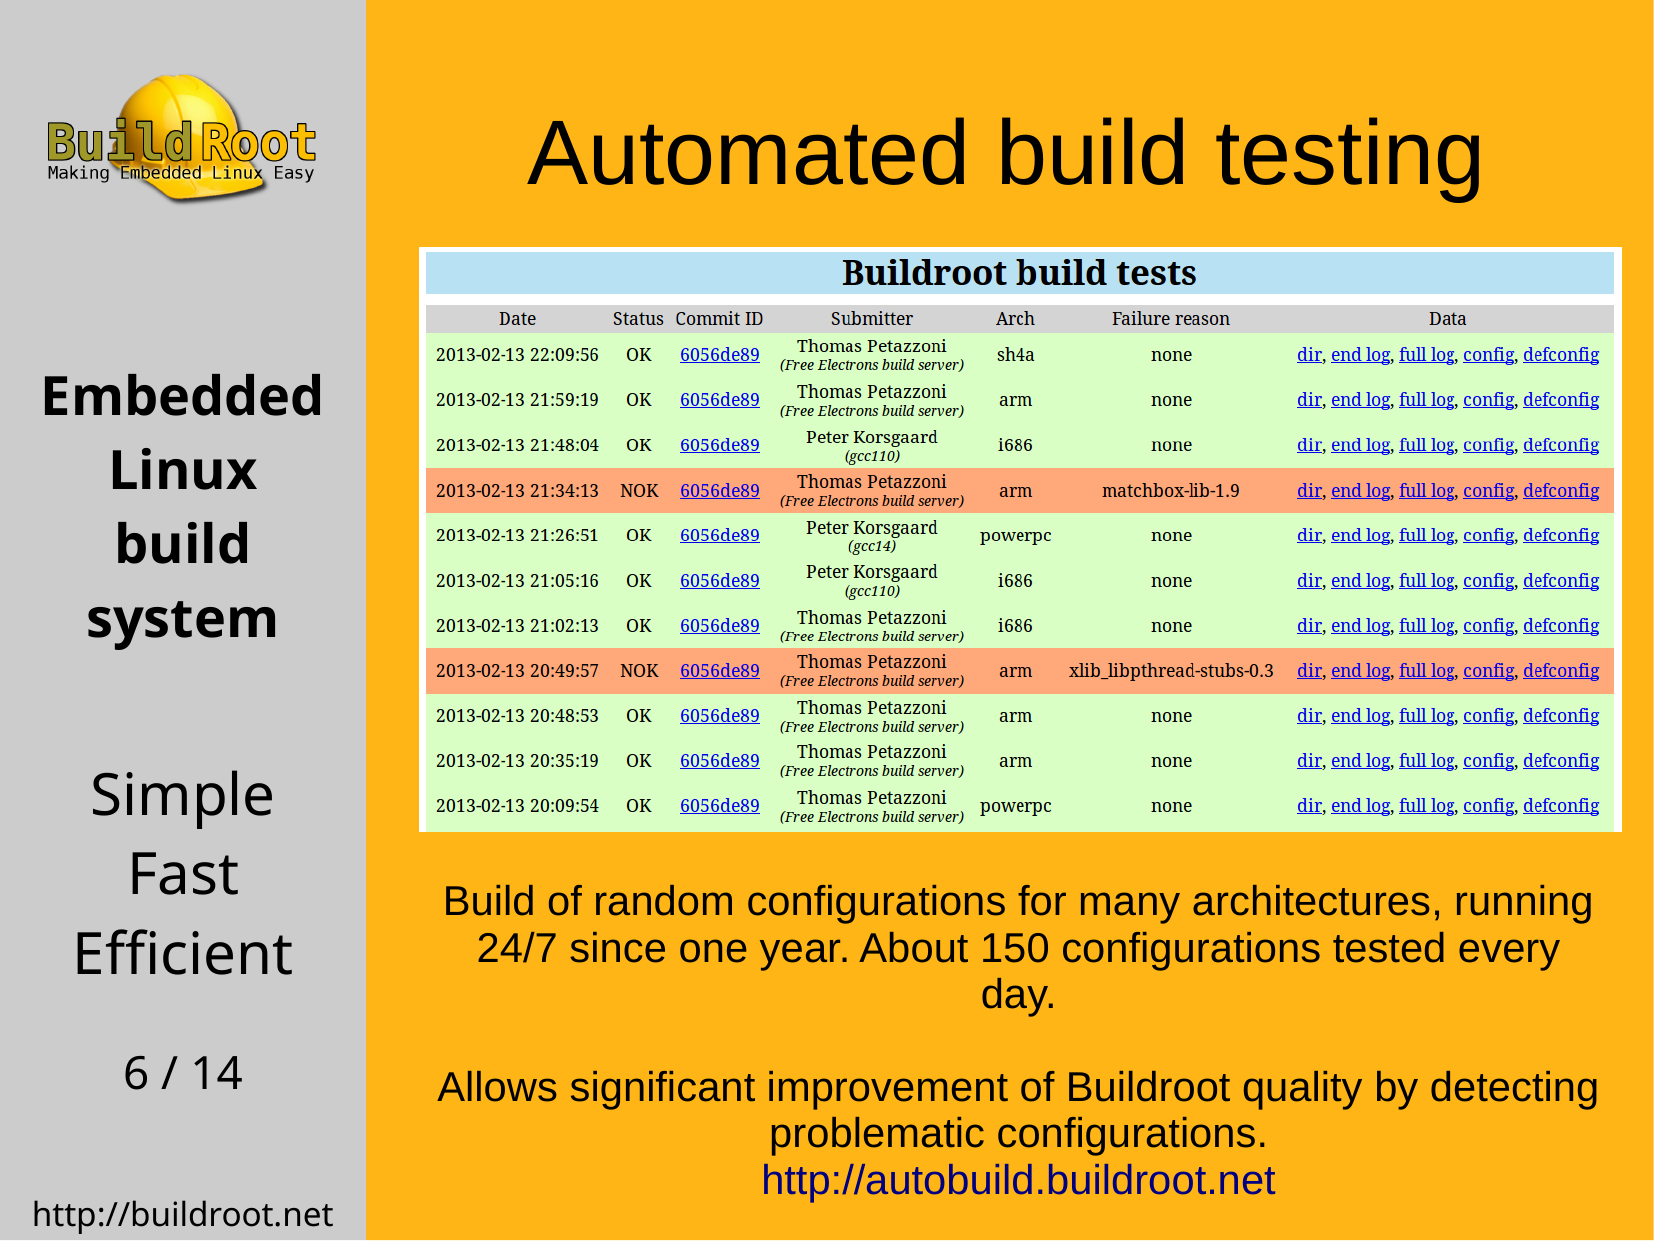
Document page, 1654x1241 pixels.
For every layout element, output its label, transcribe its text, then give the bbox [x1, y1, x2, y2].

picture [21, 54, 349, 219]
text_box Build of random configurations for many architectures, running 24/7 since one year. About 150 configurations tested every day. Allows significant improvement of Buildroot quality by detecting problematic configurations. http://autobuild.buildroot.net [419, 870, 1619, 1211]
title Automated build testing [442, 49, 1571, 247]
picture [419, 247, 1622, 832]
